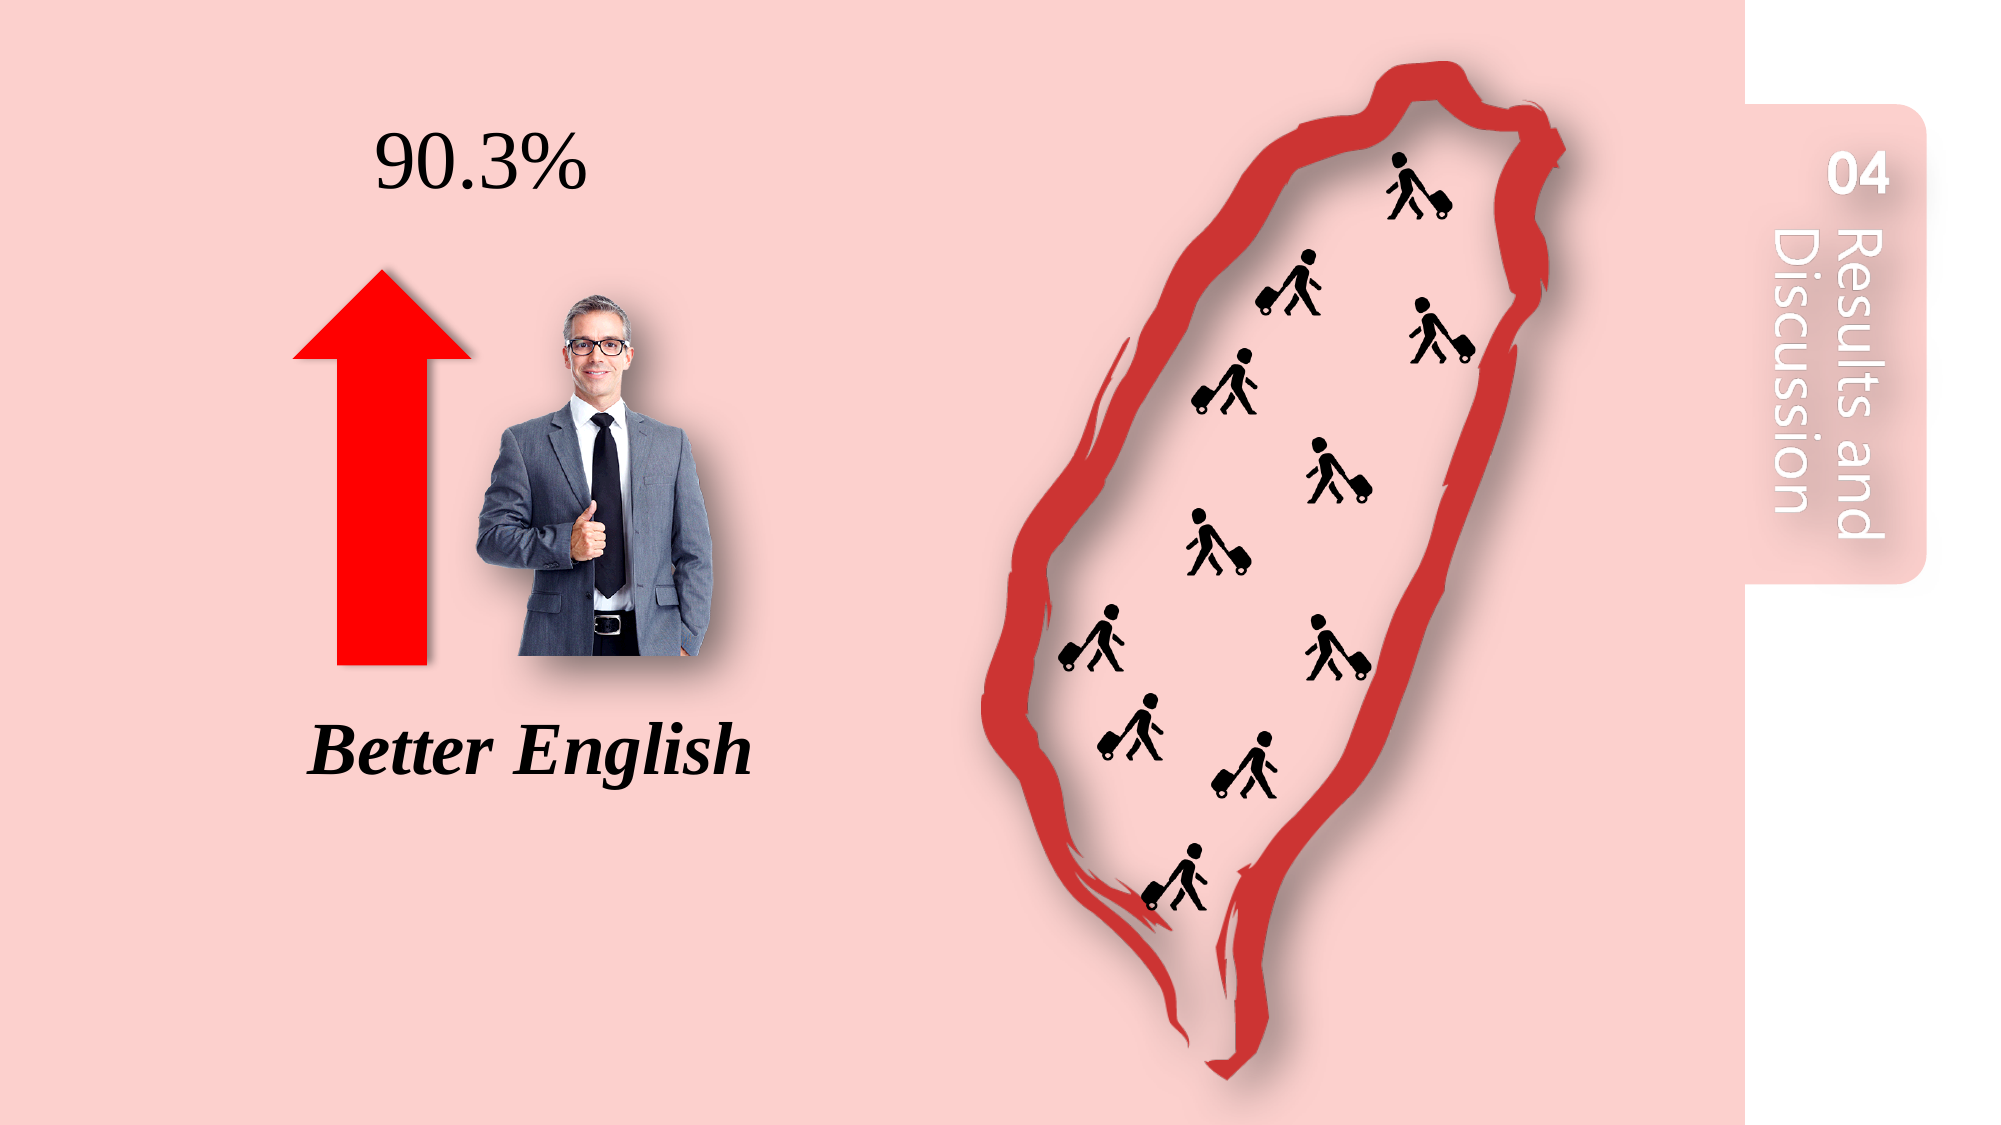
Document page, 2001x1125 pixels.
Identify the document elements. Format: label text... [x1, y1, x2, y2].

picture [981, 61, 1566, 1081]
text_box Better English [292, 665, 802, 798]
text_box [0, 0, 1922, 1125]
text_box 90.3% [359, 68, 618, 213]
picture [471, 290, 716, 656]
picture [1727, 118, 1927, 597]
